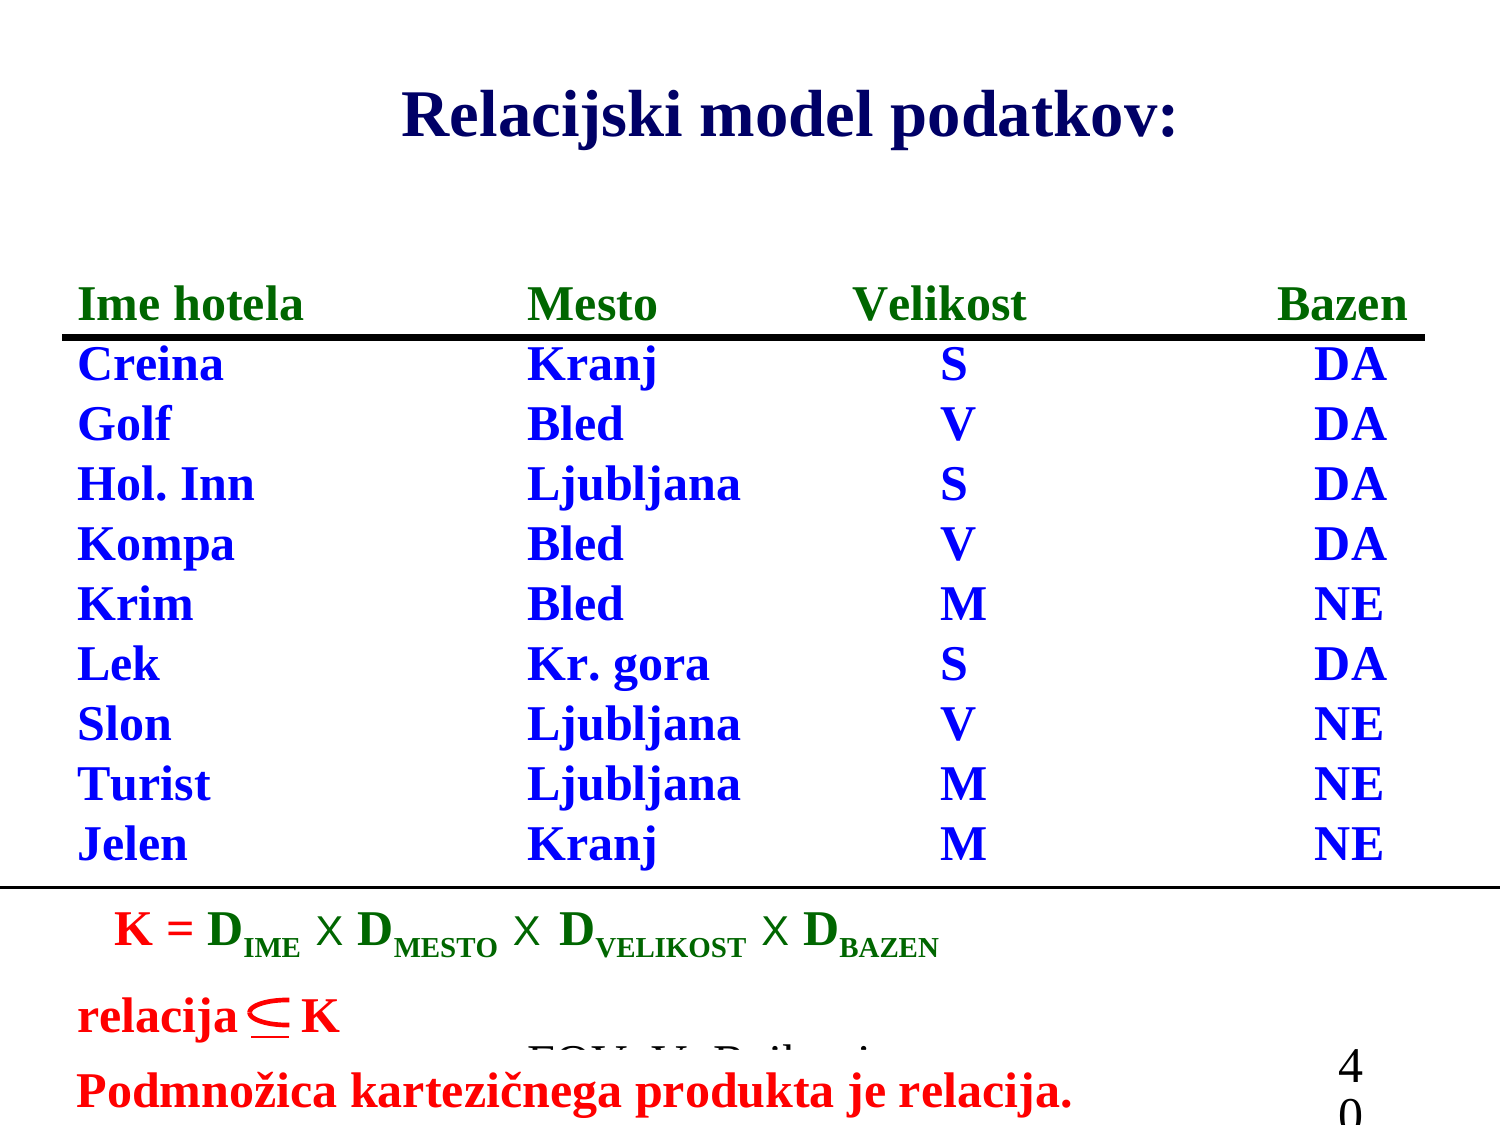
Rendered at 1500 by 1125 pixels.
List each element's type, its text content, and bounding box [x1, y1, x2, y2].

text_box Relacijski model podatkov: [386, 62, 1196, 158]
text_box Podmnožica kartezičnega produkta je relacija. [61, 1049, 1089, 1125]
text_box Ime hotela Mesto Velikost Bazen Creina Kranj S DA Golf Bled V DA Hol. Inn Ljubljana S DA Kompa Bled V DA Krim Bled M NE Lek Kr. gora S DA Slon Ljubljana V NE Turist Ljubljana M NE Jelen Kranj M NE [62, 341, 1423, 878]
text_box Ime hotela Mesto Velikost Bazen Creina Kranj S DA Golf Bled V DA Hol. Inn Ljubljana S DA Kompa Bled V DA Krim Bled M NE Lek Kr. gora S DA Slon Ljubljana V NE Turist Ljubljana M NE Jelen Kranj M NE [62, 262, 1423, 334]
text_box relacija K [62, 974, 355, 1049]
text_box K = DIME X DMESTO X DVELIKOST X DBAZEN [99, 889, 955, 972]
